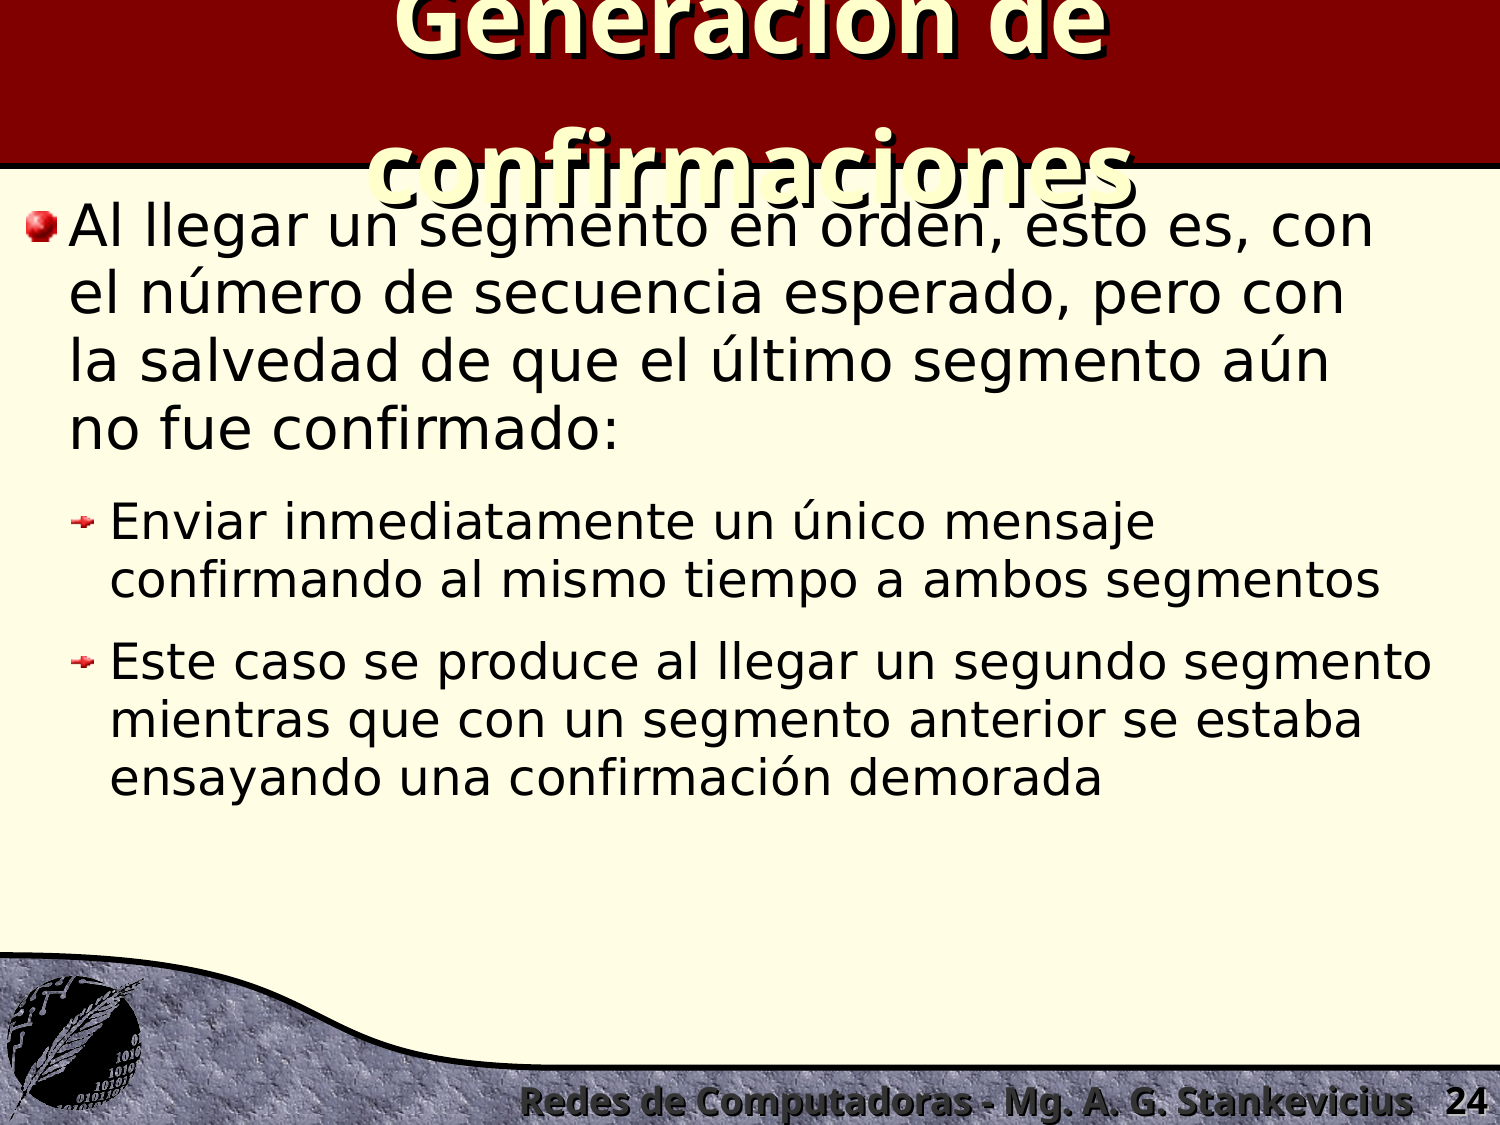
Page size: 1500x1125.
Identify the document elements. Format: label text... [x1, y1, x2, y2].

picture [1047, 1100, 1054, 1110]
picture [790, 1100, 795, 1110]
title Generación de confirmaciones [15, 5, 1485, 160]
picture [0, 959, 1500, 1125]
list Al llegar un segmento en orden, esto es, con el número de secuencia esperado, pero con la salvedad de que el último segmento aún no fue confirmado: Enviar inmediatamente un único mensaje confirmando al mismo tiempo a ambos segmentos Este caso se produce al llegar un segundo segmento mientras que con un segmento anterior se estaba ensayando una confirmación demorada [11, 192, 1486, 921]
